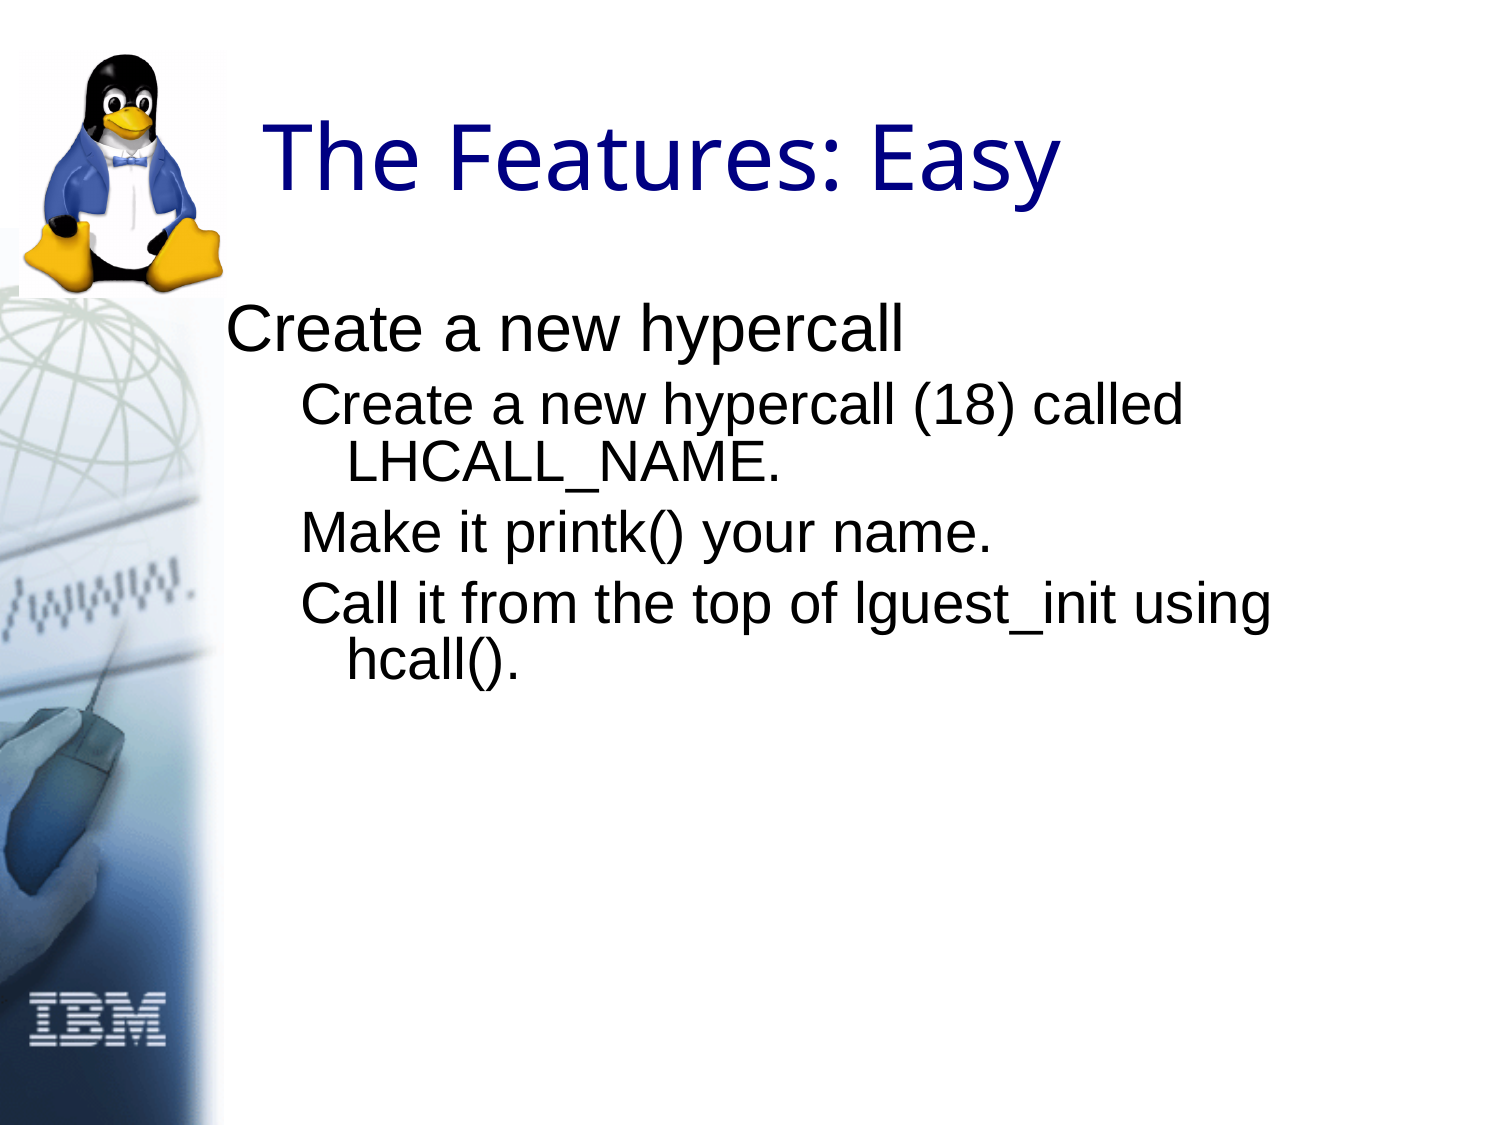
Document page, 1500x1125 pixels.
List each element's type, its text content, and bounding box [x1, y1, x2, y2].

title The Features: Easy [262, 37, 1413, 273]
list Create a new hypercall Create a new hypercall (18) called LHCALL_NAME. Make it printk() your name. Call it from the top of lguest_init using hcall(). [225, 299, 1463, 991]
